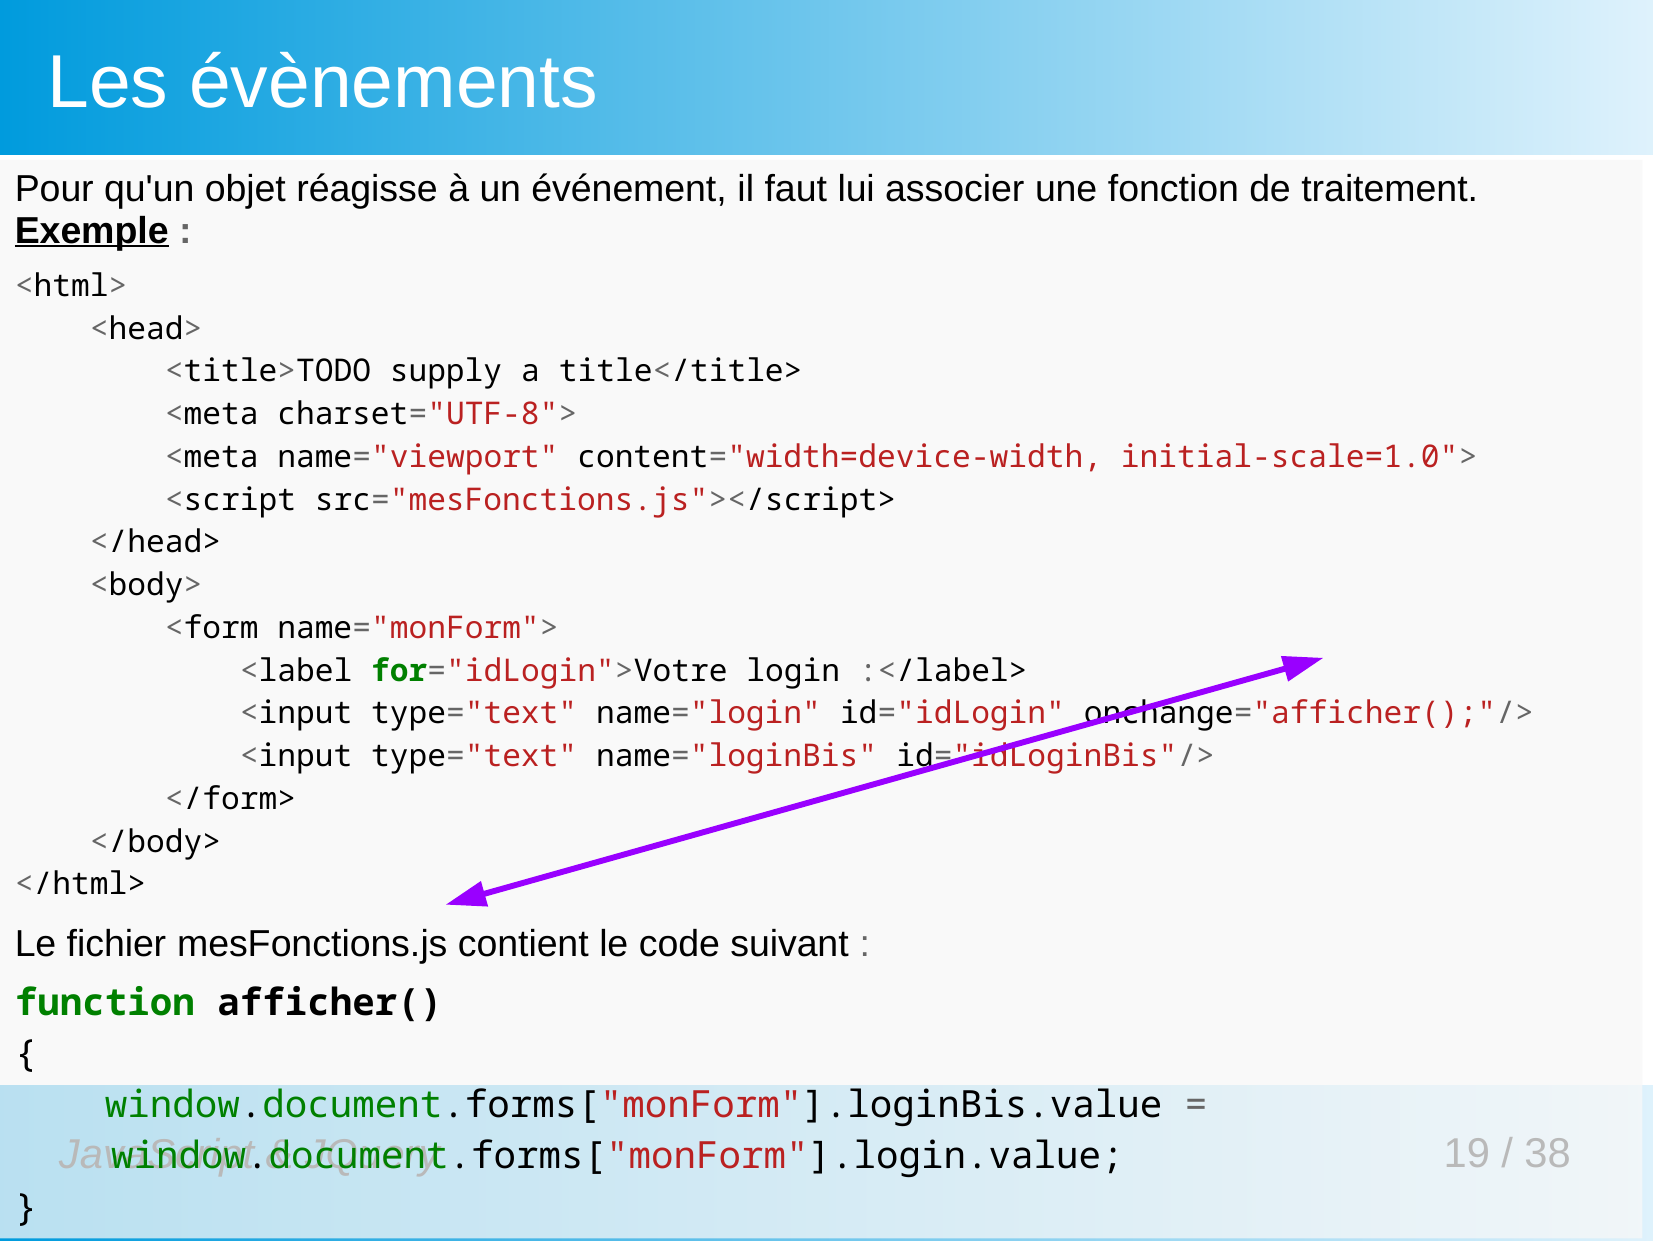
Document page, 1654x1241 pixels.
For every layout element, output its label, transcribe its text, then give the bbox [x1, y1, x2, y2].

title Les évènements [47, 28, 1536, 134]
text_box Pour qu'un objet réagisse à un événement, il faut lui associer une fonction de traitement. Exemple : <html> <head> <title>TODO supply a title</title> <meta charset="UTF-8"> <meta name="viewport" content="width=device-width, initial-scale=1.0"> <script src="mesFonctions.js"></script> </head> <body> <form name="monForm"> <label for="idLogin">Votre login :</label> <input type="text" name="login" id="idLogin" onchange="afficher();"/> <input type="text" name="loginBis" id="idLoginBis"/> </form> </body> </html> Le fichier mesFonctions.js contient le code suivant : function afficher() { window.document.forms["monForm"].loginBis.value = window.document.forms["monForm"].login.value; } [0, 159, 1643, 1104]
